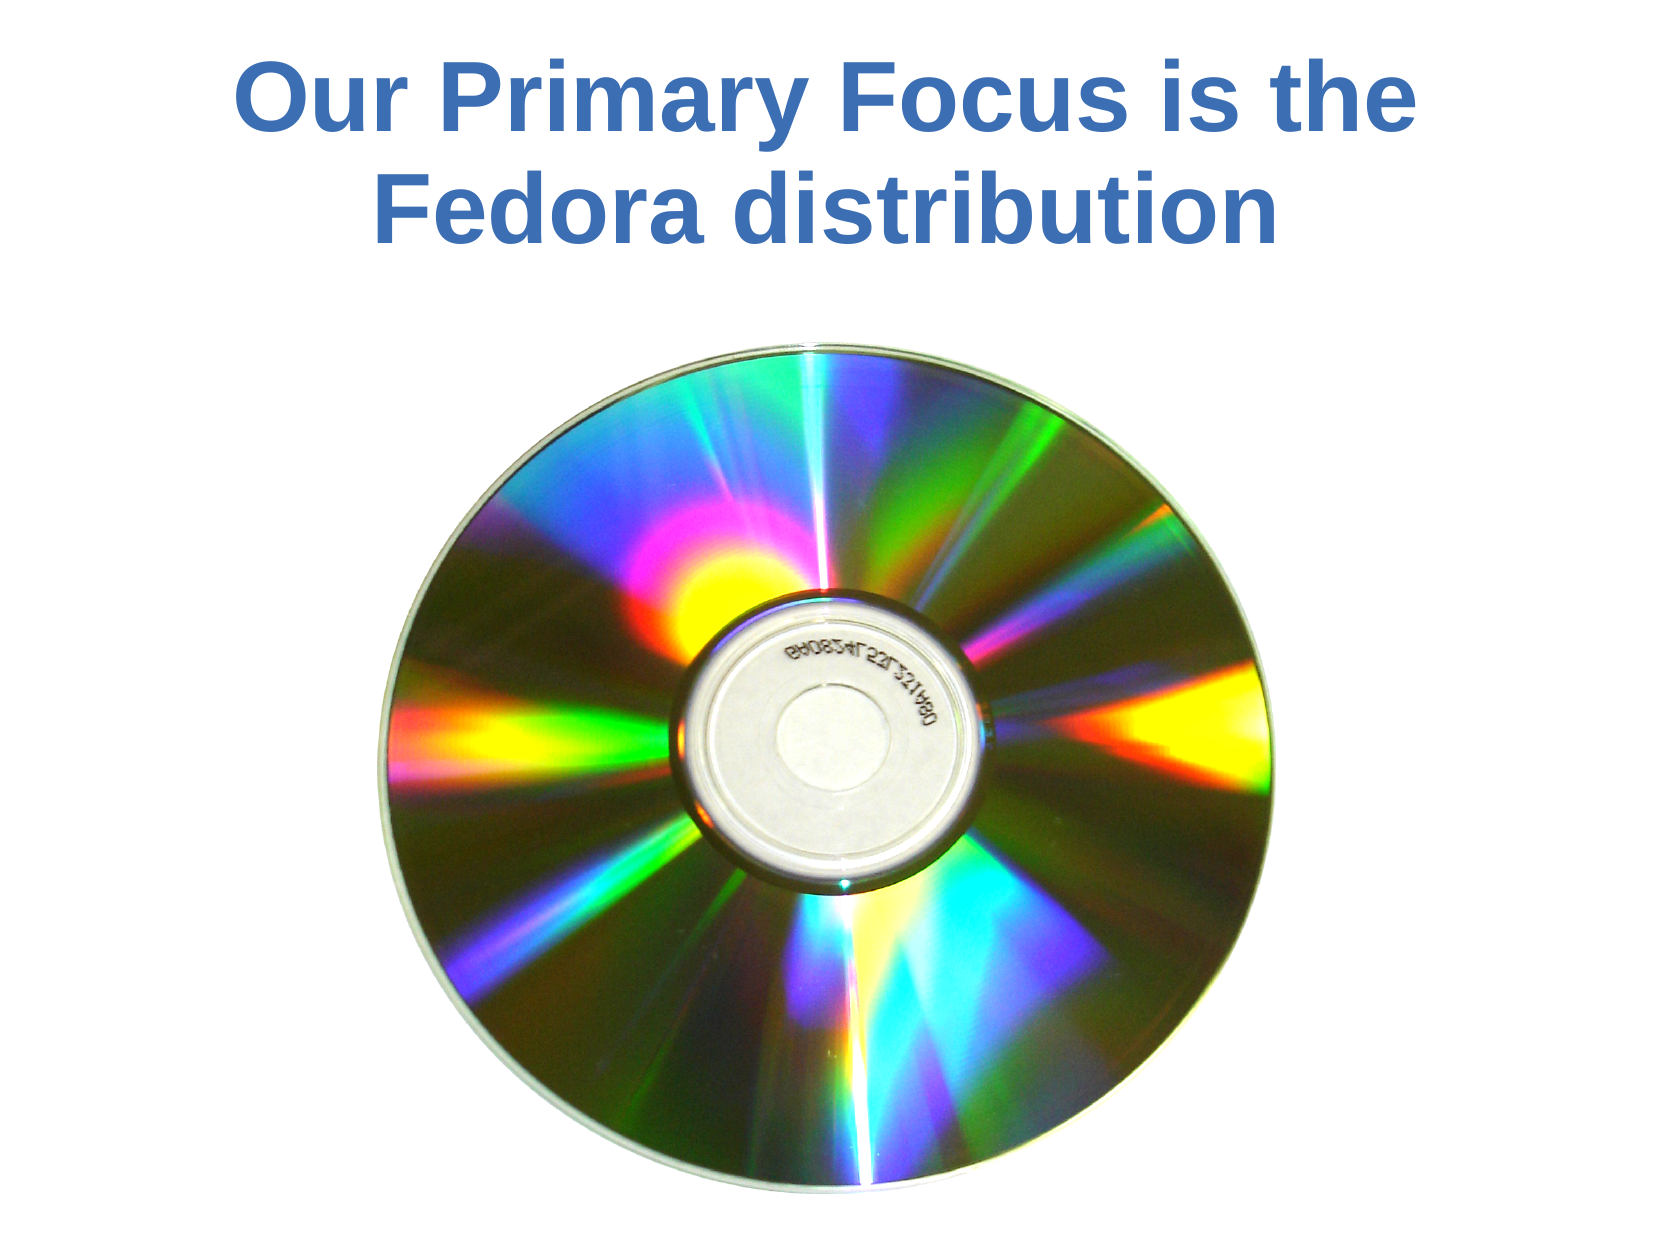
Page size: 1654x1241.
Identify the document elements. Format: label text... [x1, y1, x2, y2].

title Our Primary Focus is the Fedora distribution [82, 41, 1571, 265]
picture [377, 342, 1276, 1194]
